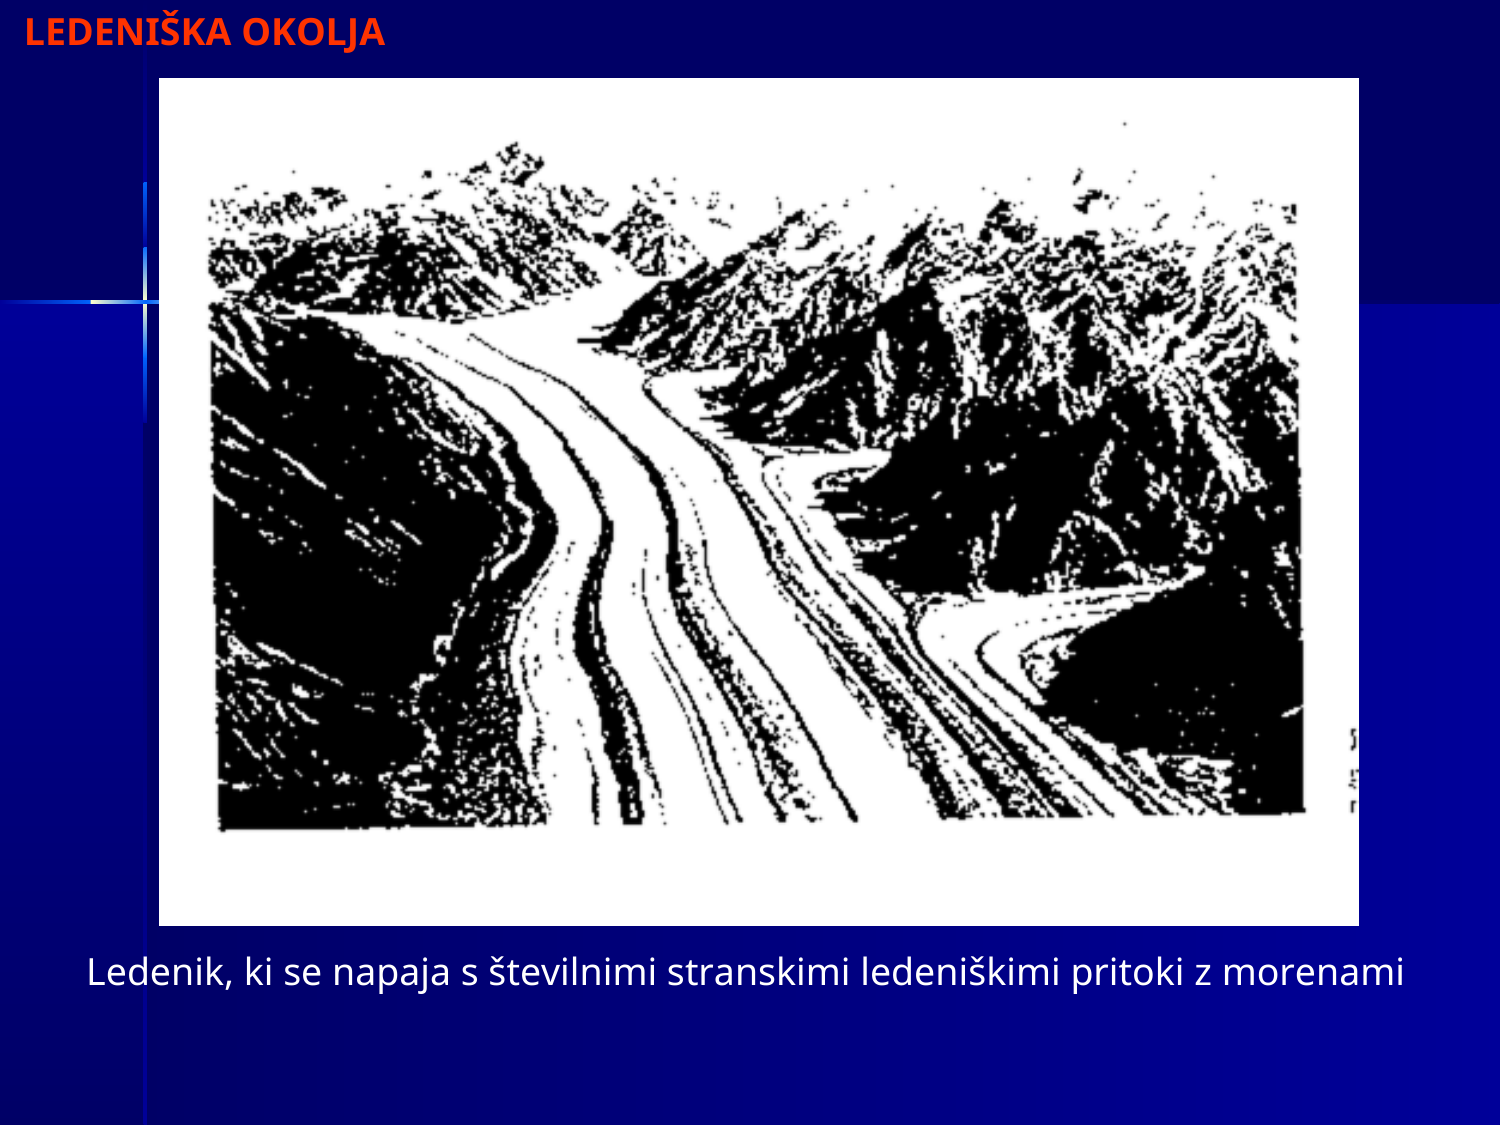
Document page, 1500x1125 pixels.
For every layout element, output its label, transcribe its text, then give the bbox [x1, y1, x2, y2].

text_box Ledenik, ki se napaja s številnimi stranskimi ledeniškimi pritoki z morenami [71, 940, 1422, 1002]
text_box LEDENIŠKA OKOLJA [9, 0, 401, 61]
picture [159, 78, 1359, 926]
